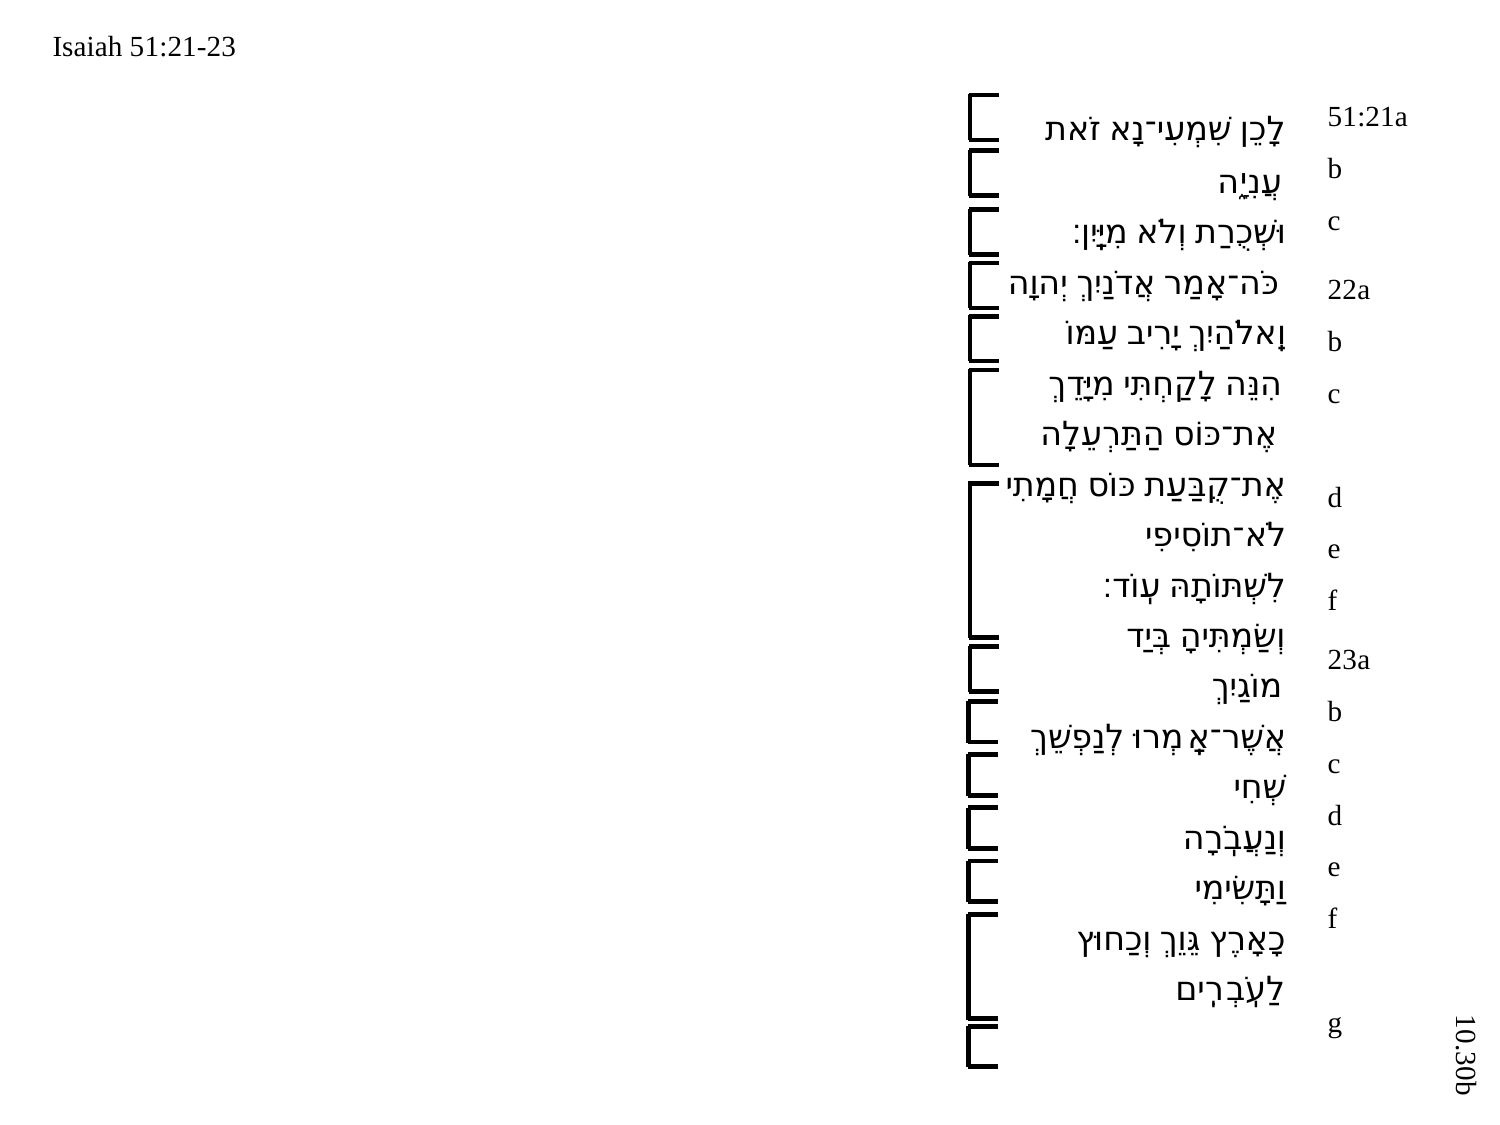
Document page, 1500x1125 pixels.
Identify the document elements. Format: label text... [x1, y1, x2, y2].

text_box 22a b c d e f [1312, 268, 1463, 625]
text_box לָכֵן שִׁמְעִי־נָא זֹאת עֲנִיָ֑ה וּשְׁכֻרַת וְלֹא מִיָּֽיִן׃ כֹּה־אָמַר אֲדֹנַיִךְ יְהוָה וֵֽאלֹהַיִךְ יָרִיב עַמּוֹ הִנֵּה לָקַחְתִּי מִיָּדֵךְ אֶת־כּוֹס הַתַּרְעֵלָה אֶת־קֻבַּעַת כּוֹס חֲמָתִי לאׁ־תוֹסִיפִי לִשְׁתּוֹתָהּ עֽוֹד׃ וְשַׂמְתִּיהָ בְּיַד מוֹגַיִךְ אֲשֶׁר־אָֽמְרוּ לְנַפְשֵׁךְ שְׁחִי וְנַעֲבֹֽרָה וַתָּשִׂימִי כָאָרֶץ גֵּוֵךְ וְכַחוּץ לַעֹֽבְרִֽים [937, 88, 1302, 1019]
text_box 51:21a b c [1312, 95, 1463, 244]
text_box 23a b c d e f g [1312, 638, 1463, 1046]
text_box 10.30b [1442, 999, 1488, 1125]
text_box Isaiah 51:21-23 [37, 24, 388, 71]
